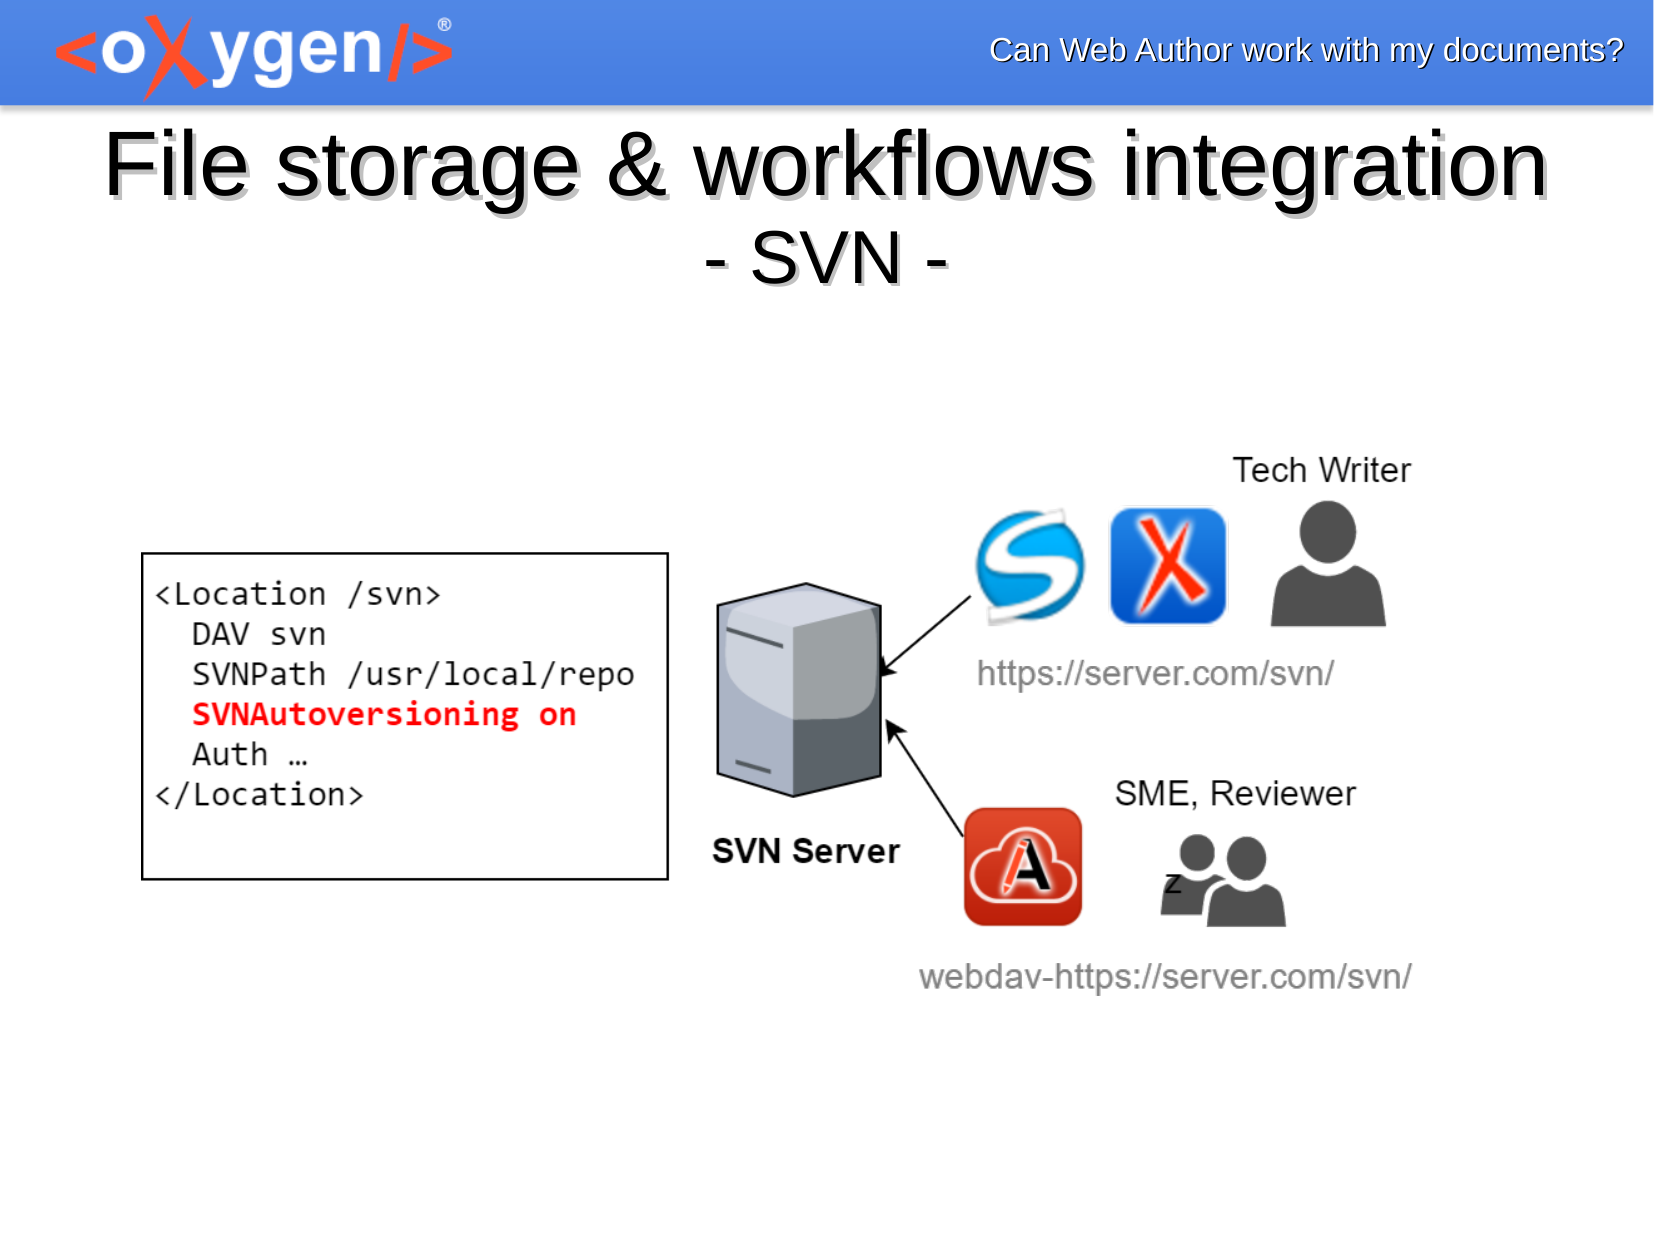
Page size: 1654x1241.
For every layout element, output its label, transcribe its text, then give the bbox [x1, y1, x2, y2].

picture [141, 442, 1455, 1001]
title File storage & workflows integration - SVN - [82, 102, 1571, 310]
picture [0, 0, 1654, 119]
